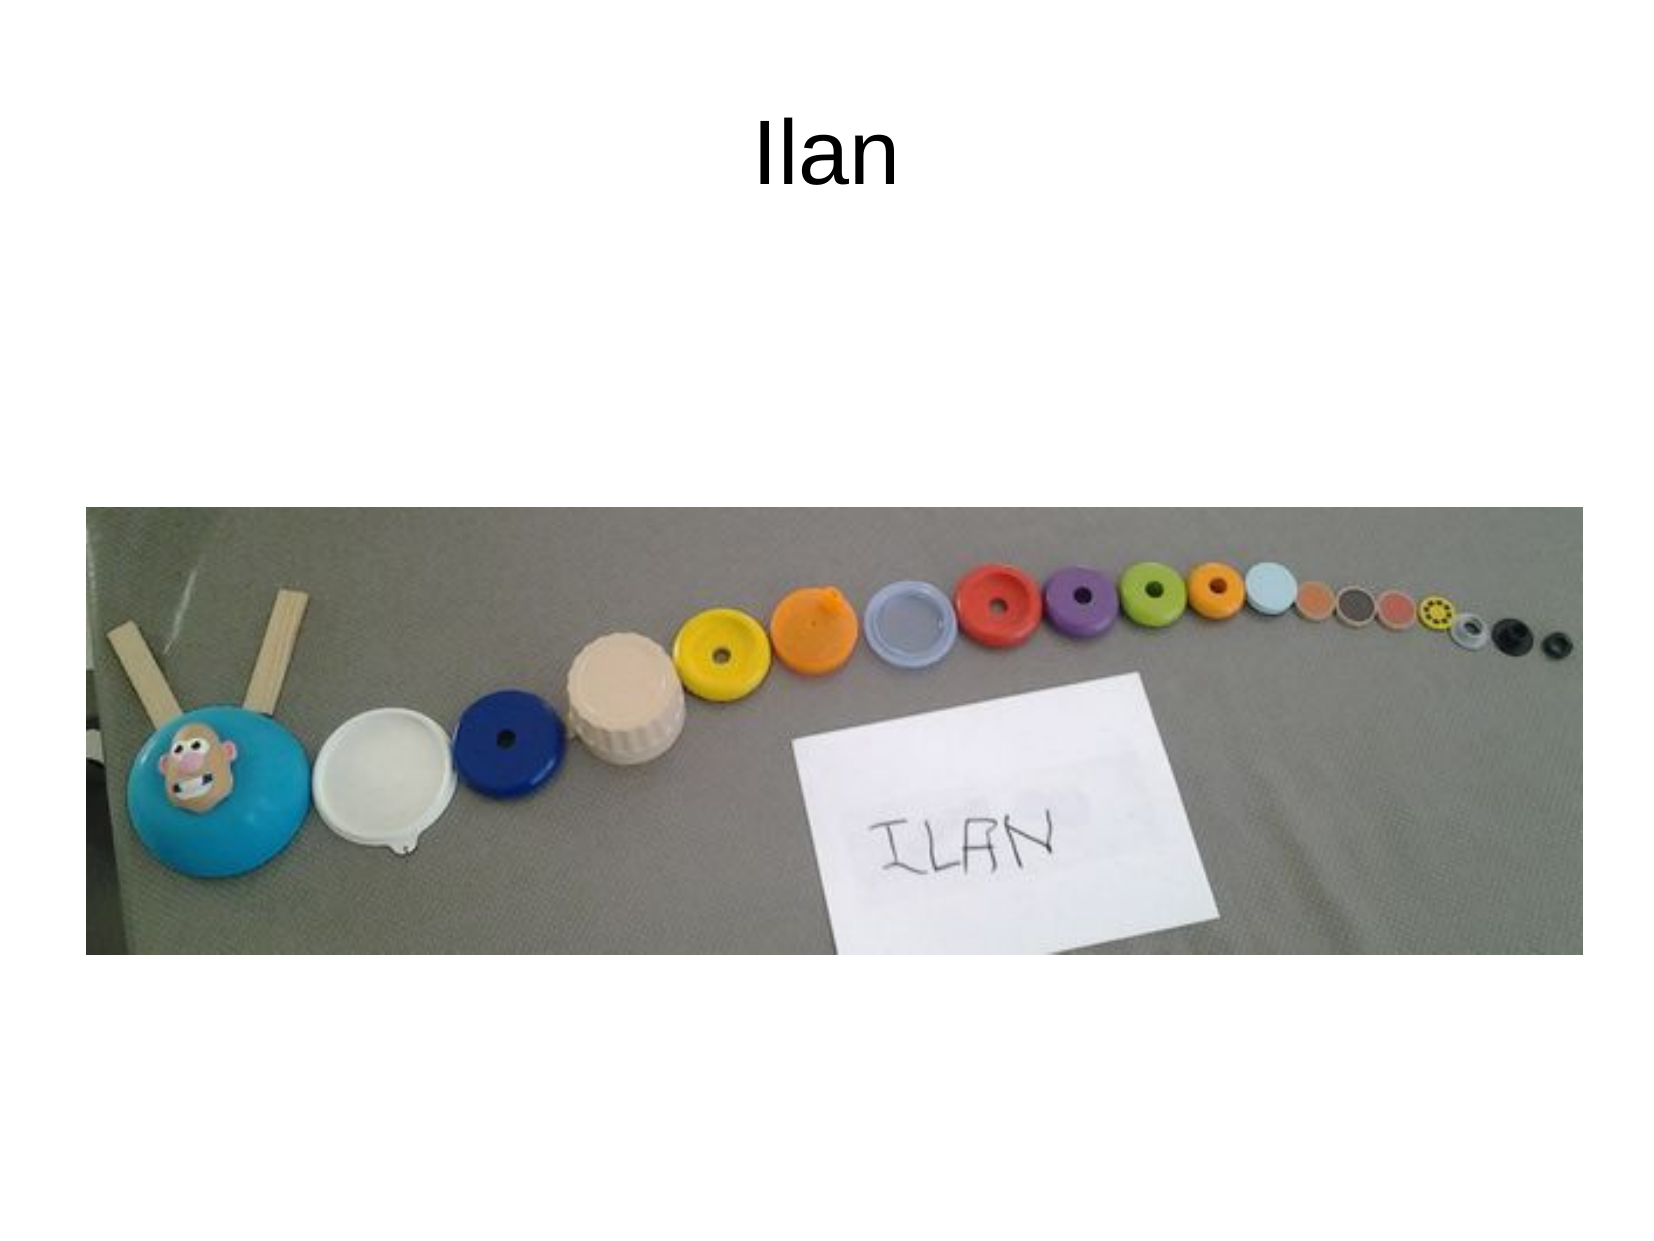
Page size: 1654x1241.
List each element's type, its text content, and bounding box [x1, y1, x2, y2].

title Ilan [82, 49, 1571, 257]
picture [86, 507, 1583, 955]
